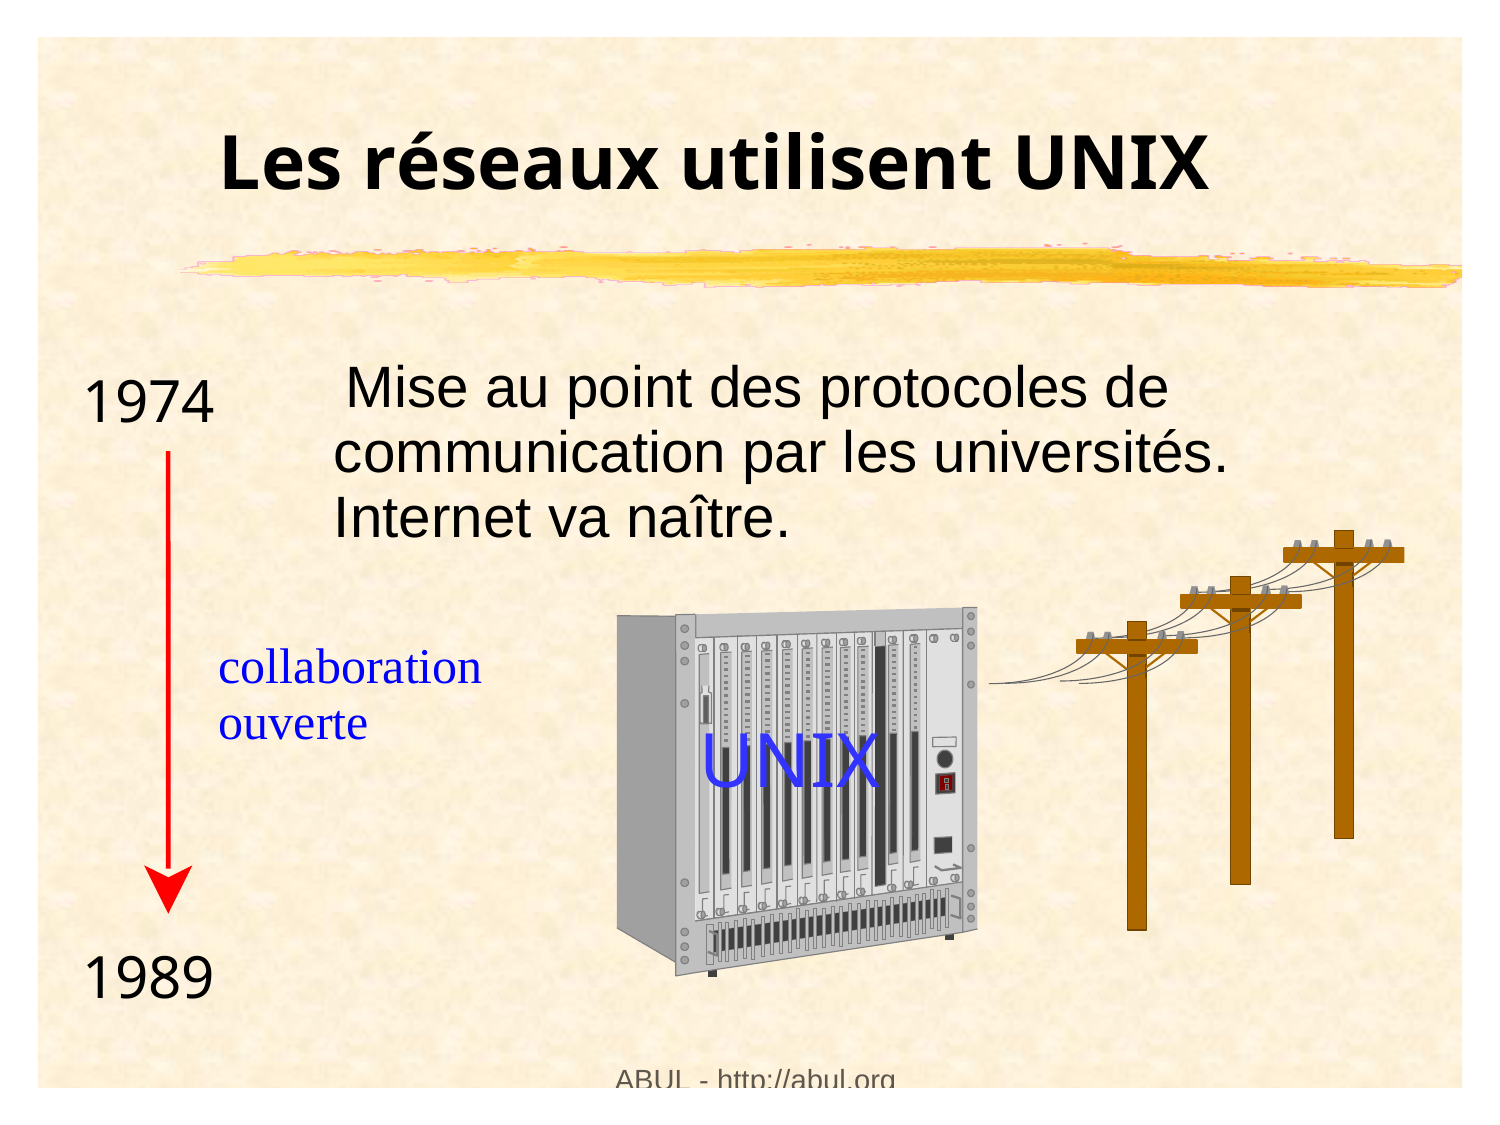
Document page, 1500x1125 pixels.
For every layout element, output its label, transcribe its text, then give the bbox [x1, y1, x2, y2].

text_box 1989 [55, 928, 293, 1015]
picture [722, 1076, 729, 1088]
text_box collaboration ouverte [206, 639, 513, 795]
picture [858, 1076, 866, 1088]
text_box 1974 [55, 352, 312, 439]
text_box UNIX [672, 699, 970, 806]
picture [811, 1076, 818, 1088]
picture [639, 1072, 648, 1078]
picture [883, 1076, 891, 1088]
picture [738, 1076, 743, 1088]
picture [37, 37, 1463, 1088]
text_box Mise au point des protocoles de communication par les universités. Internet va naître. [319, 347, 1408, 581]
picture [754, 1076, 761, 1088]
picture [794, 1082, 801, 1088]
picture [639, 1081, 649, 1088]
picture [620, 1073, 627, 1082]
picture [618, 1084, 630, 1088]
title Les réseaux utilisent UNIX [203, 72, 1463, 248]
